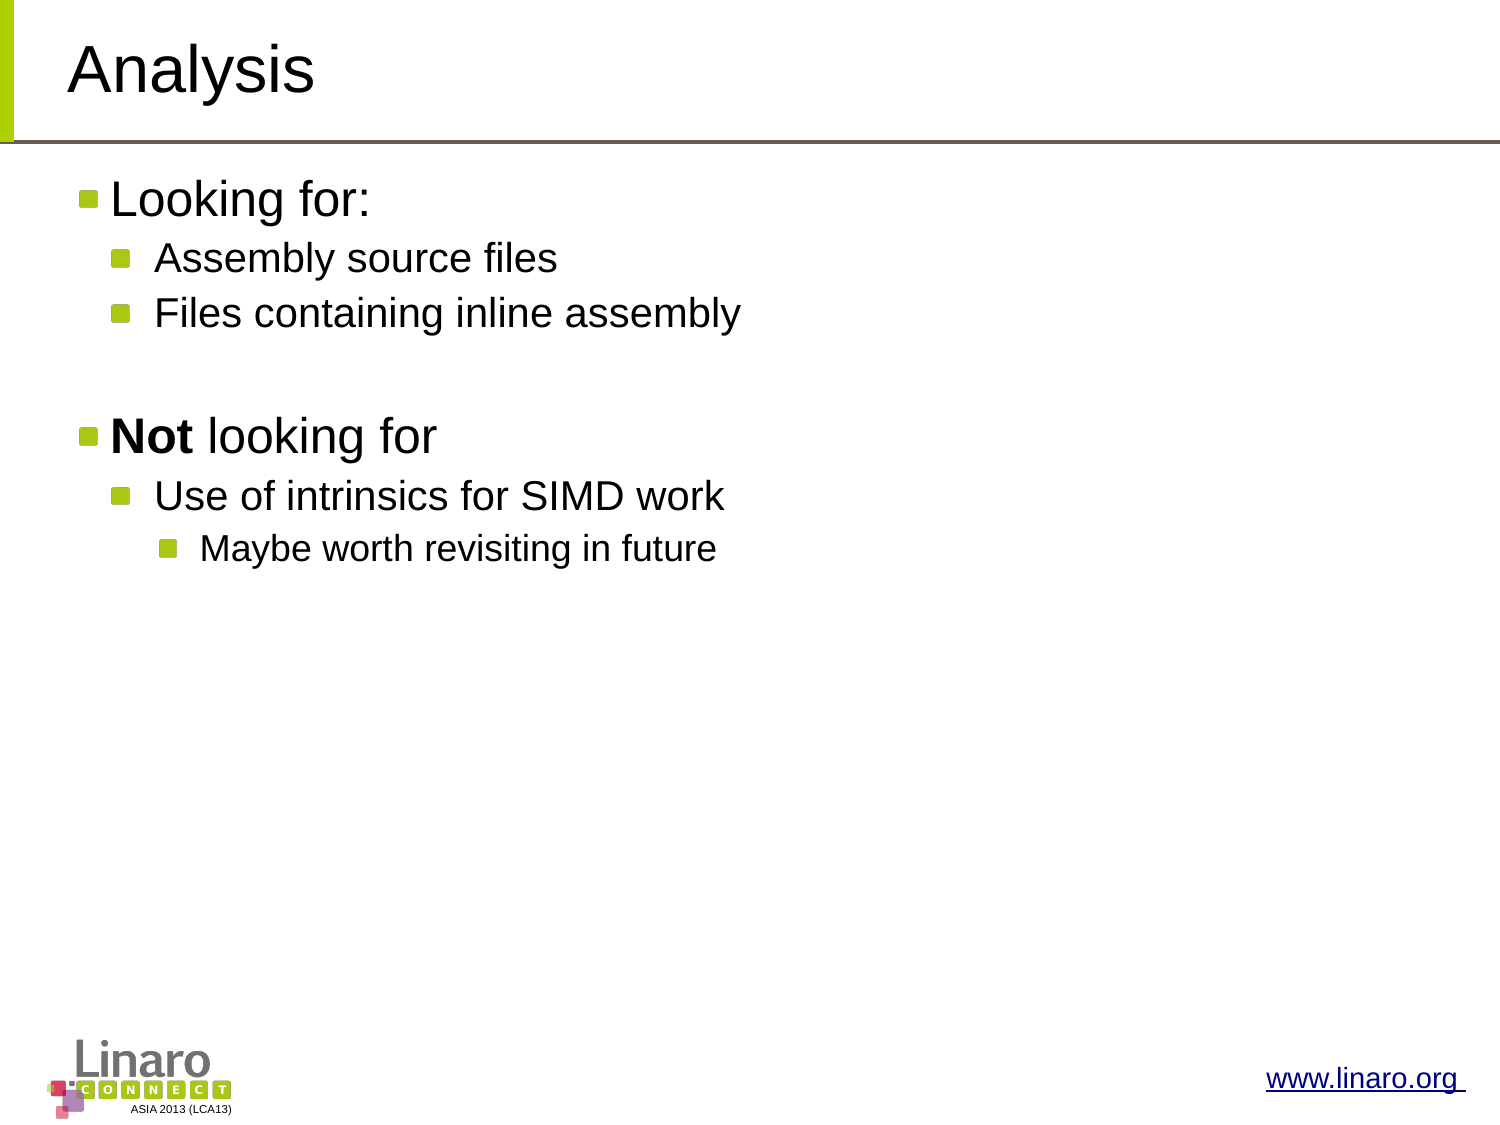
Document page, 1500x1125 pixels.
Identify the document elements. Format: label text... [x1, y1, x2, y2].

title Analysis [53, 24, 1466, 125]
picture [39, 1034, 240, 1124]
list Looking for: Assembly source files Files containing inline assembly Not looking for Use of intrinsics for SIMD work Maybe worth revisiting in future [53, 163, 1467, 817]
